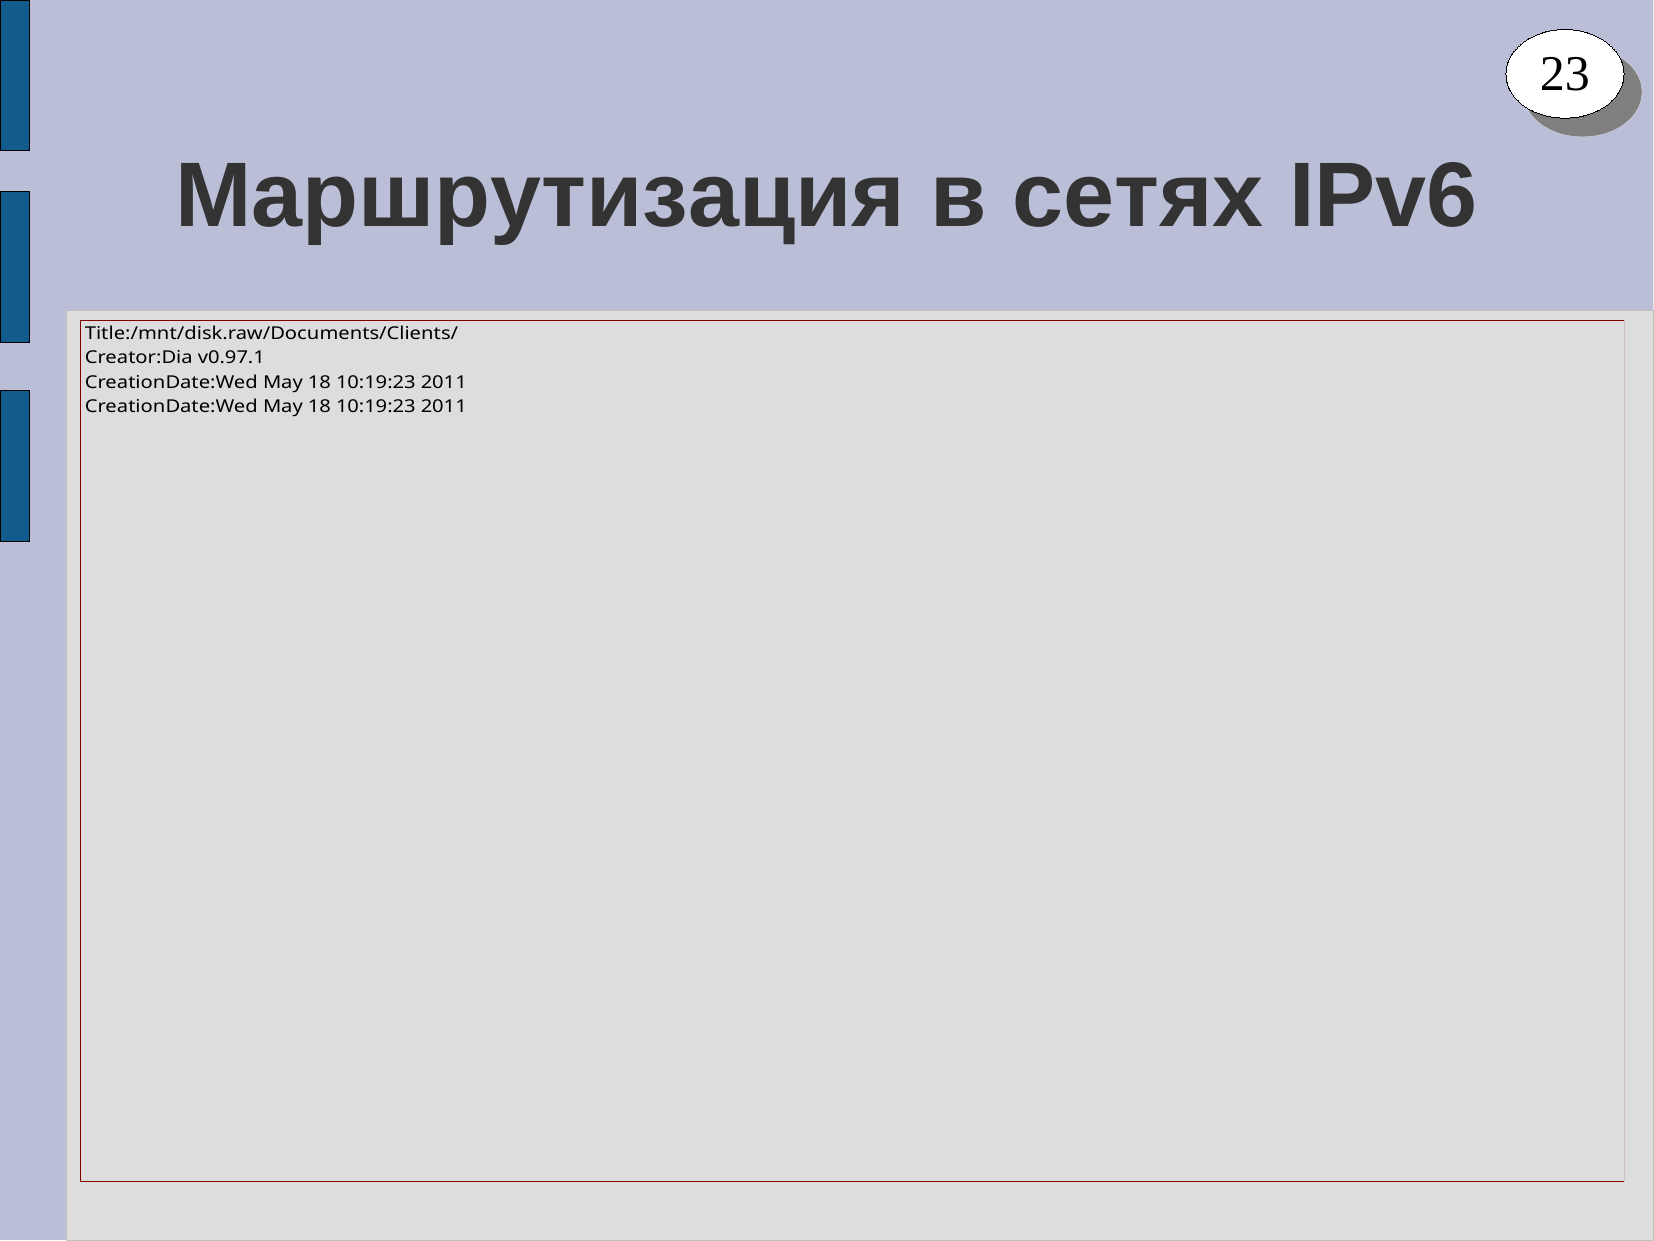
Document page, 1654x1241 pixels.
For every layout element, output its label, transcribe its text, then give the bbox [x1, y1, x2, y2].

text_box 23 [1505, 29, 1625, 119]
picture [78, 319, 1625, 1182]
title Маршрутизация в сетях IPv6 [121, 91, 1534, 299]
